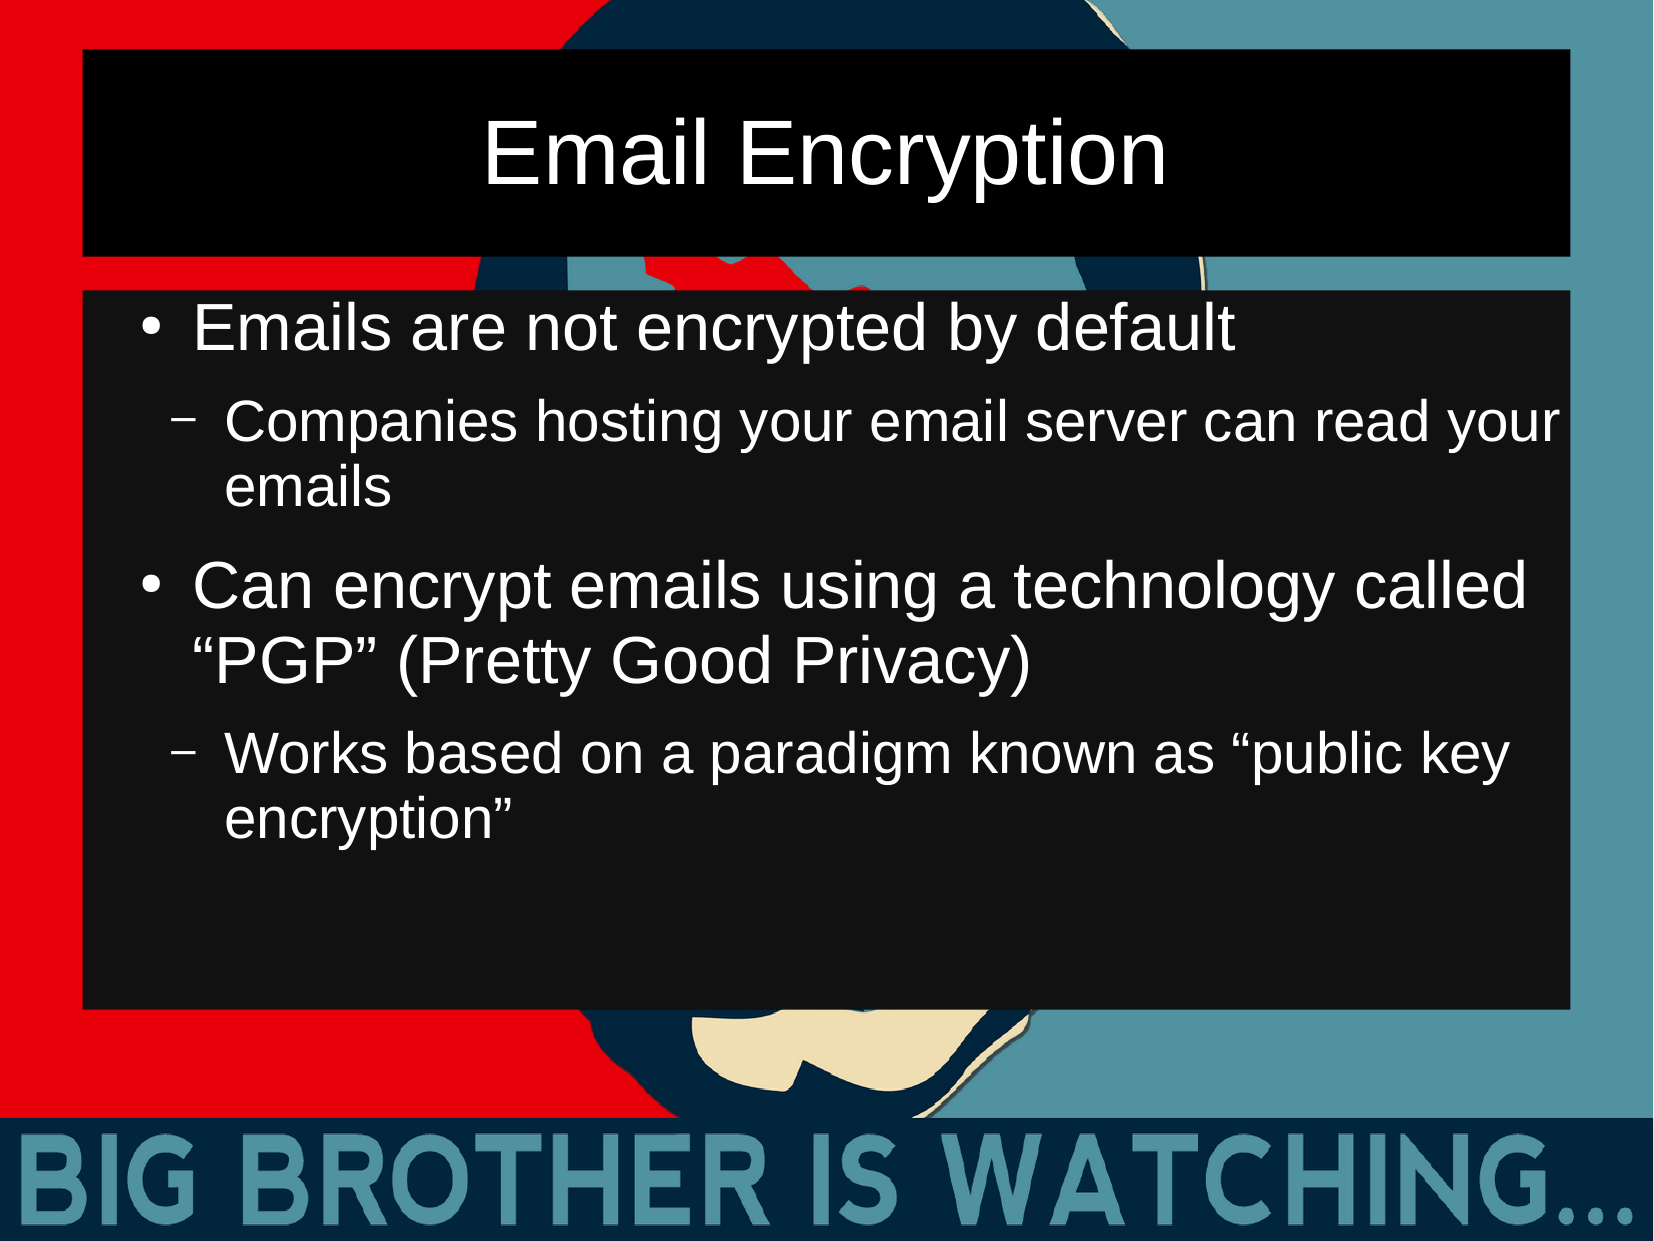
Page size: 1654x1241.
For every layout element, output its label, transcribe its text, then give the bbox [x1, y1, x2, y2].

picture [0, 0, 1654, 1241]
title Email Encryption [82, 49, 1571, 257]
list Emails are not encrypted by default Companies hosting your email server can read your emails Can encrypt emails using a technology called “PGP” (Pretty Good Privacy) Works based on a paradigm known as “public key encryption” [82, 290, 1571, 1010]
